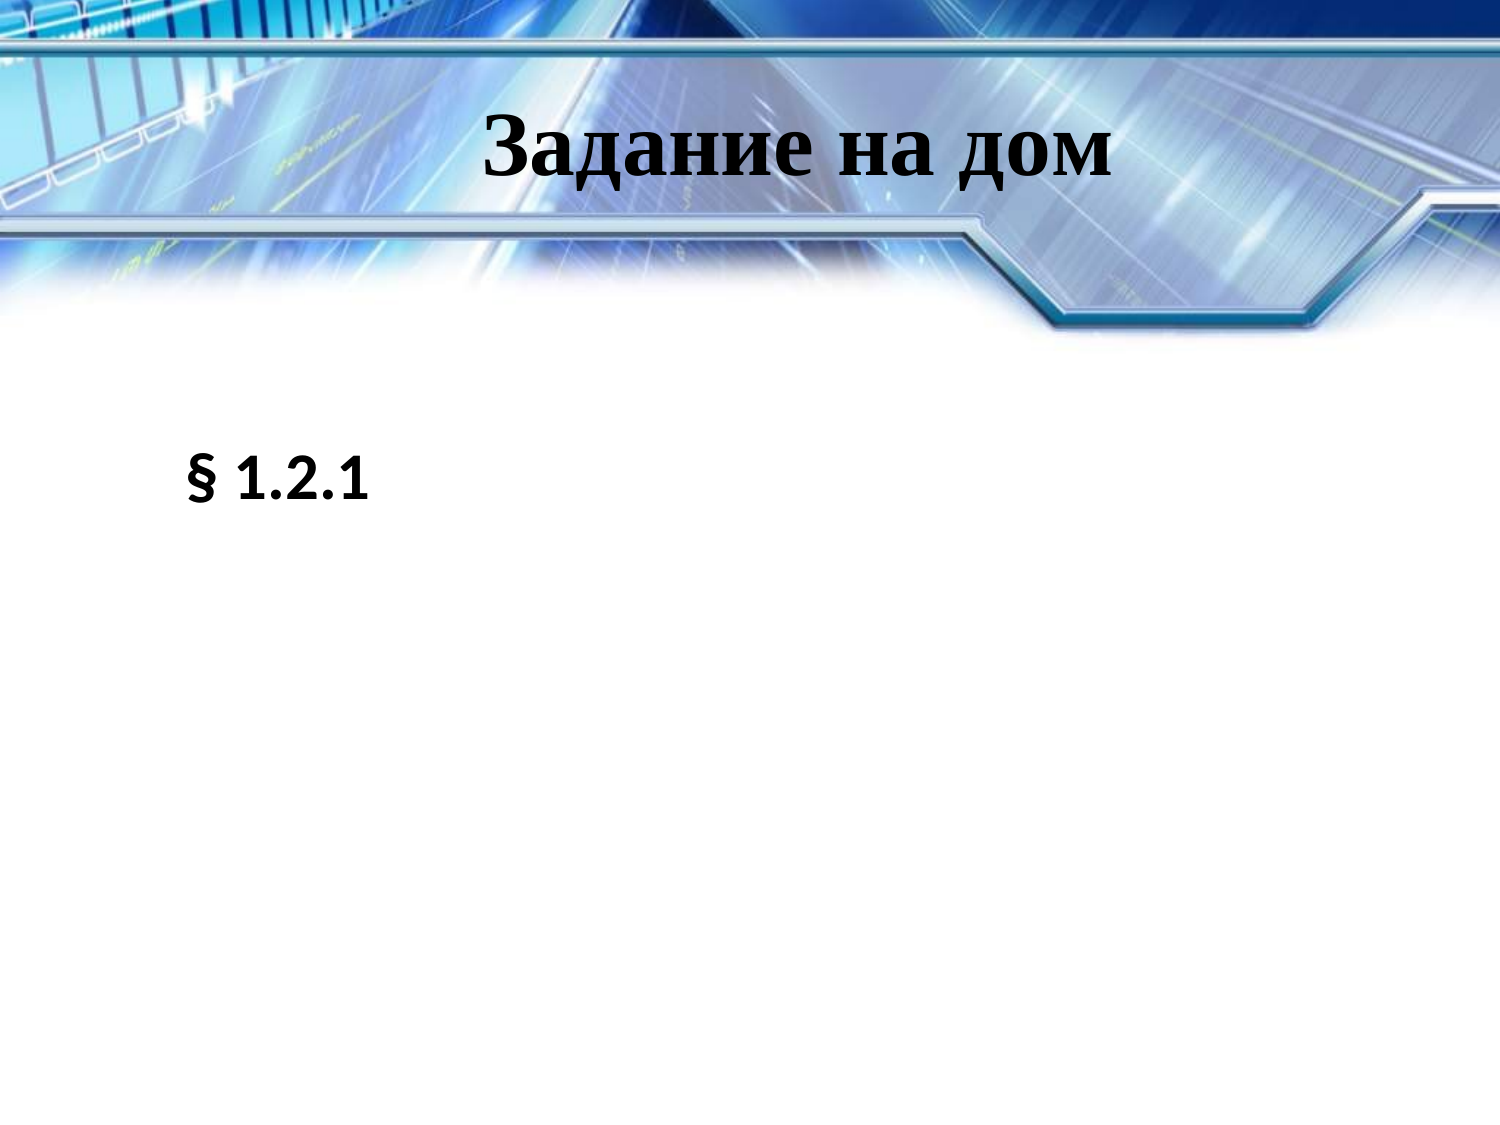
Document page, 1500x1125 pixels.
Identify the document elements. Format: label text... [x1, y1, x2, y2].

title Задание на дом [171, 21, 1425, 257]
list § 1.2.1 [171, 425, 1425, 1005]
picture [0, 0, 1500, 1125]
